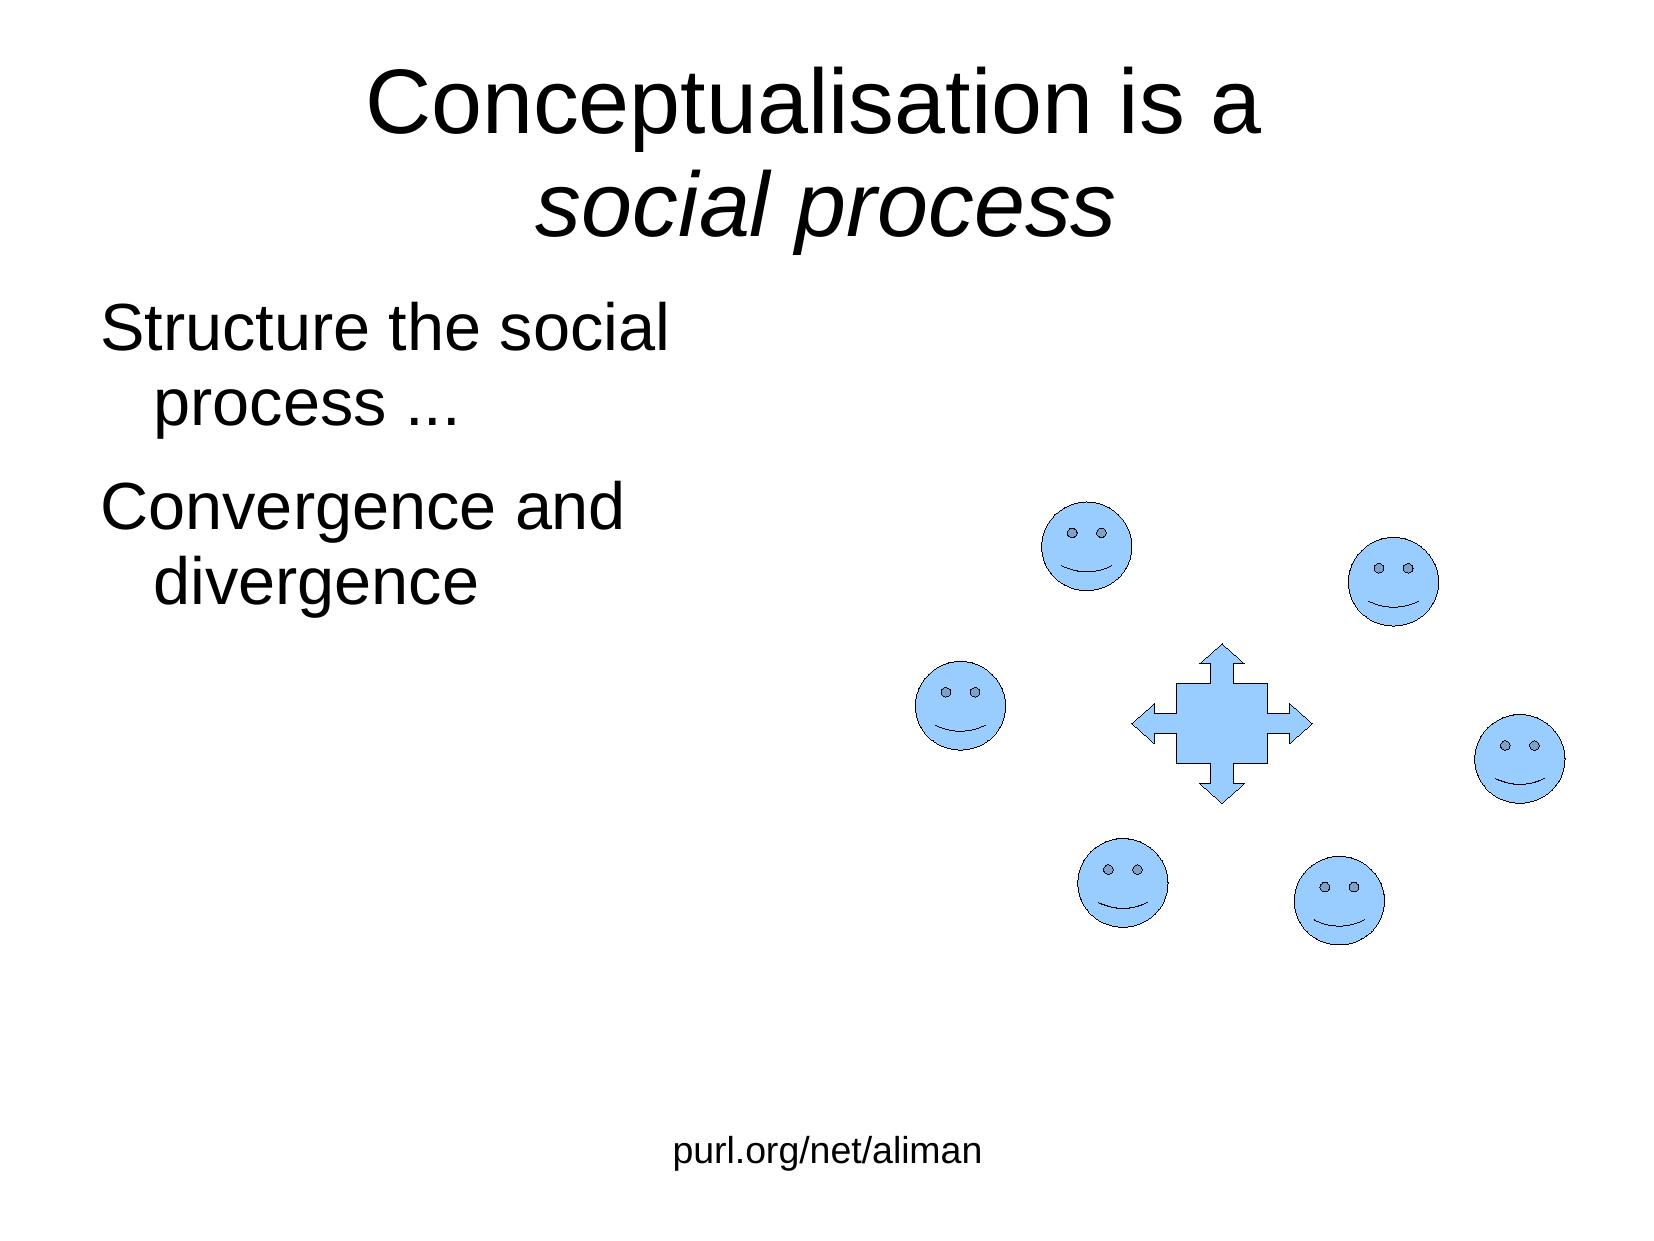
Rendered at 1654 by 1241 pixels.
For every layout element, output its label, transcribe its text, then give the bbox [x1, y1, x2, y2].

text_box [915, 661, 1006, 751]
list Structure the social process ... Convergence and divergence [82, 290, 809, 1094]
text_box [1131, 643, 1313, 804]
text_box [1041, 501, 1132, 591]
text_box [1294, 856, 1385, 945]
text_box [1348, 537, 1439, 627]
text_box [1077, 838, 1169, 928]
title Conceptualisation is a social process [82, 49, 1571, 257]
text_box [1474, 714, 1566, 804]
